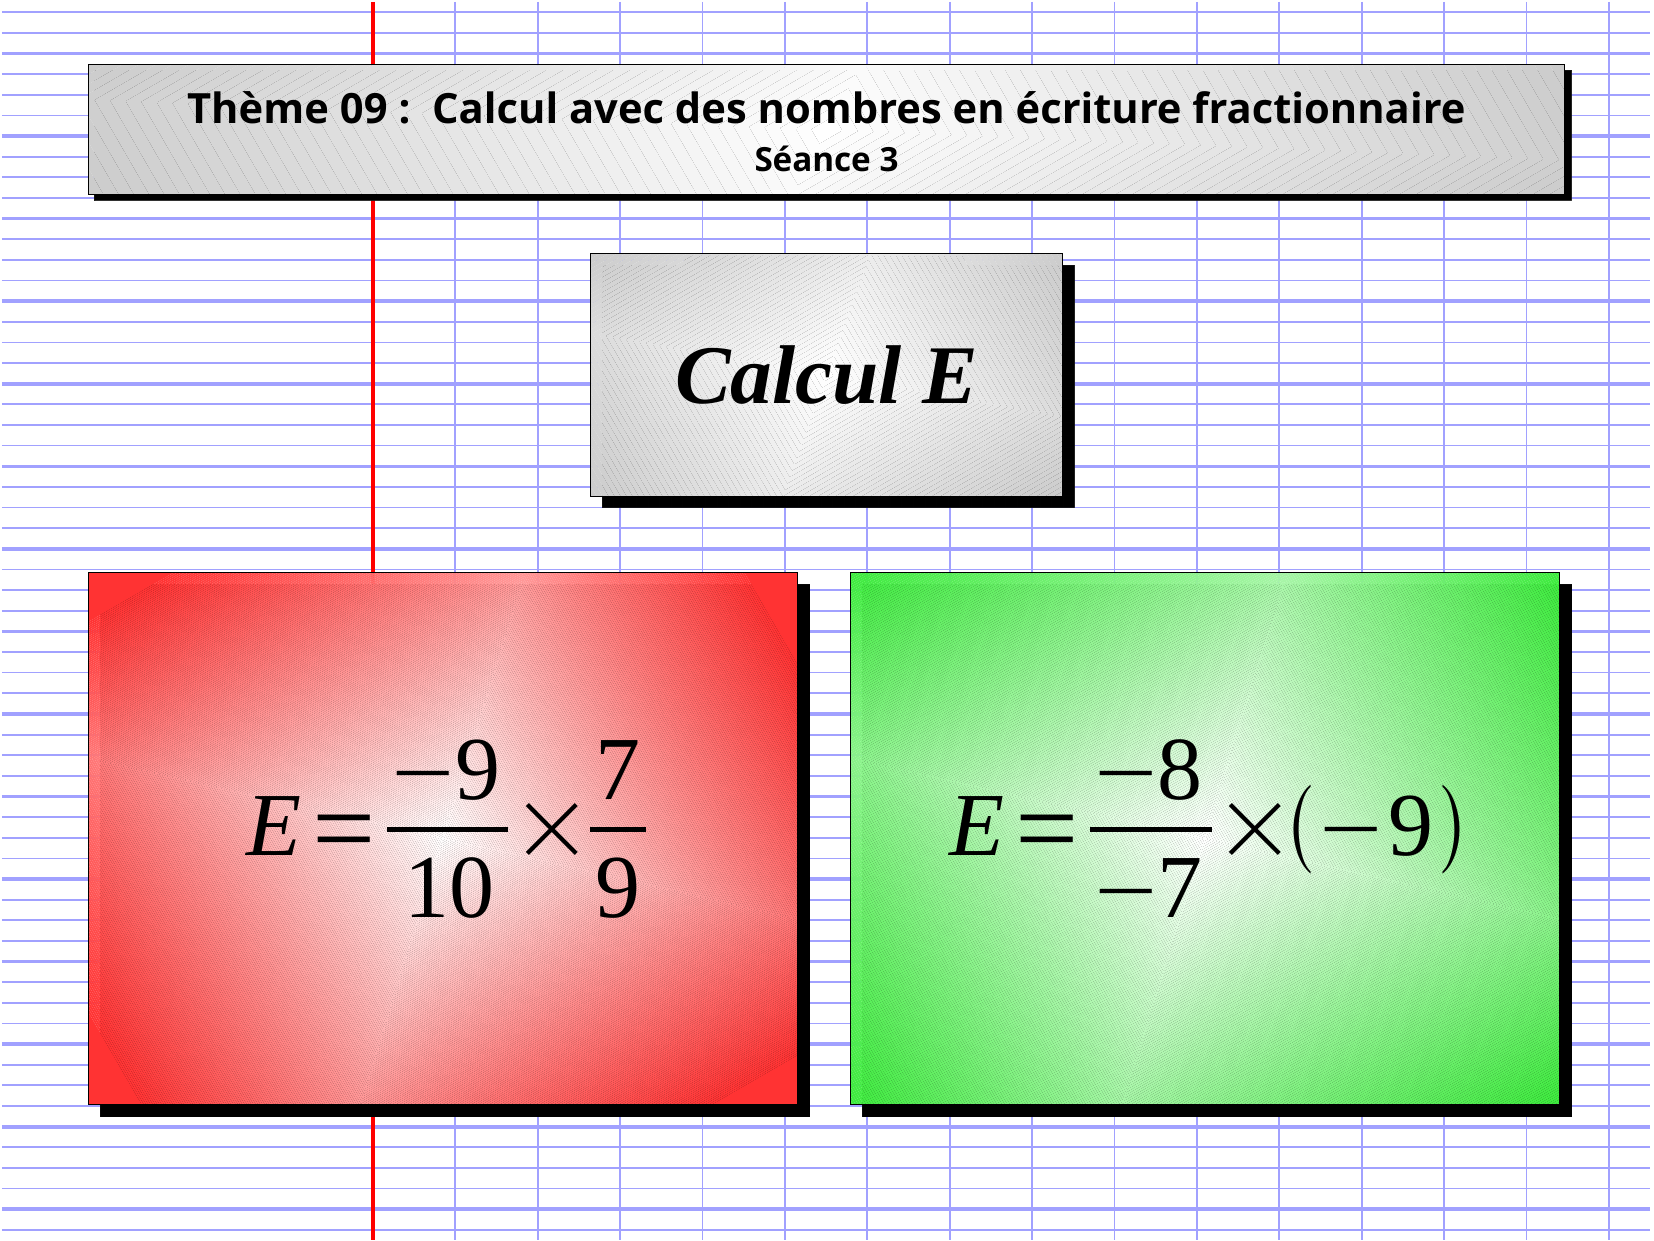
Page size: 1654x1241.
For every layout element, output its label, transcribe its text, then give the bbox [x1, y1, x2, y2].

text_box [88, 572, 798, 1105]
text_box Calcul E [590, 253, 1063, 497]
chart [921, 720, 1487, 940]
picture [0, 0, 1654, 1241]
text_box Thème 09 : Calcul avec des nombres en écriture fractionnaire Séance 3 [88, 64, 1565, 195]
text_box [850, 572, 1560, 1105]
chart [218, 720, 674, 940]
